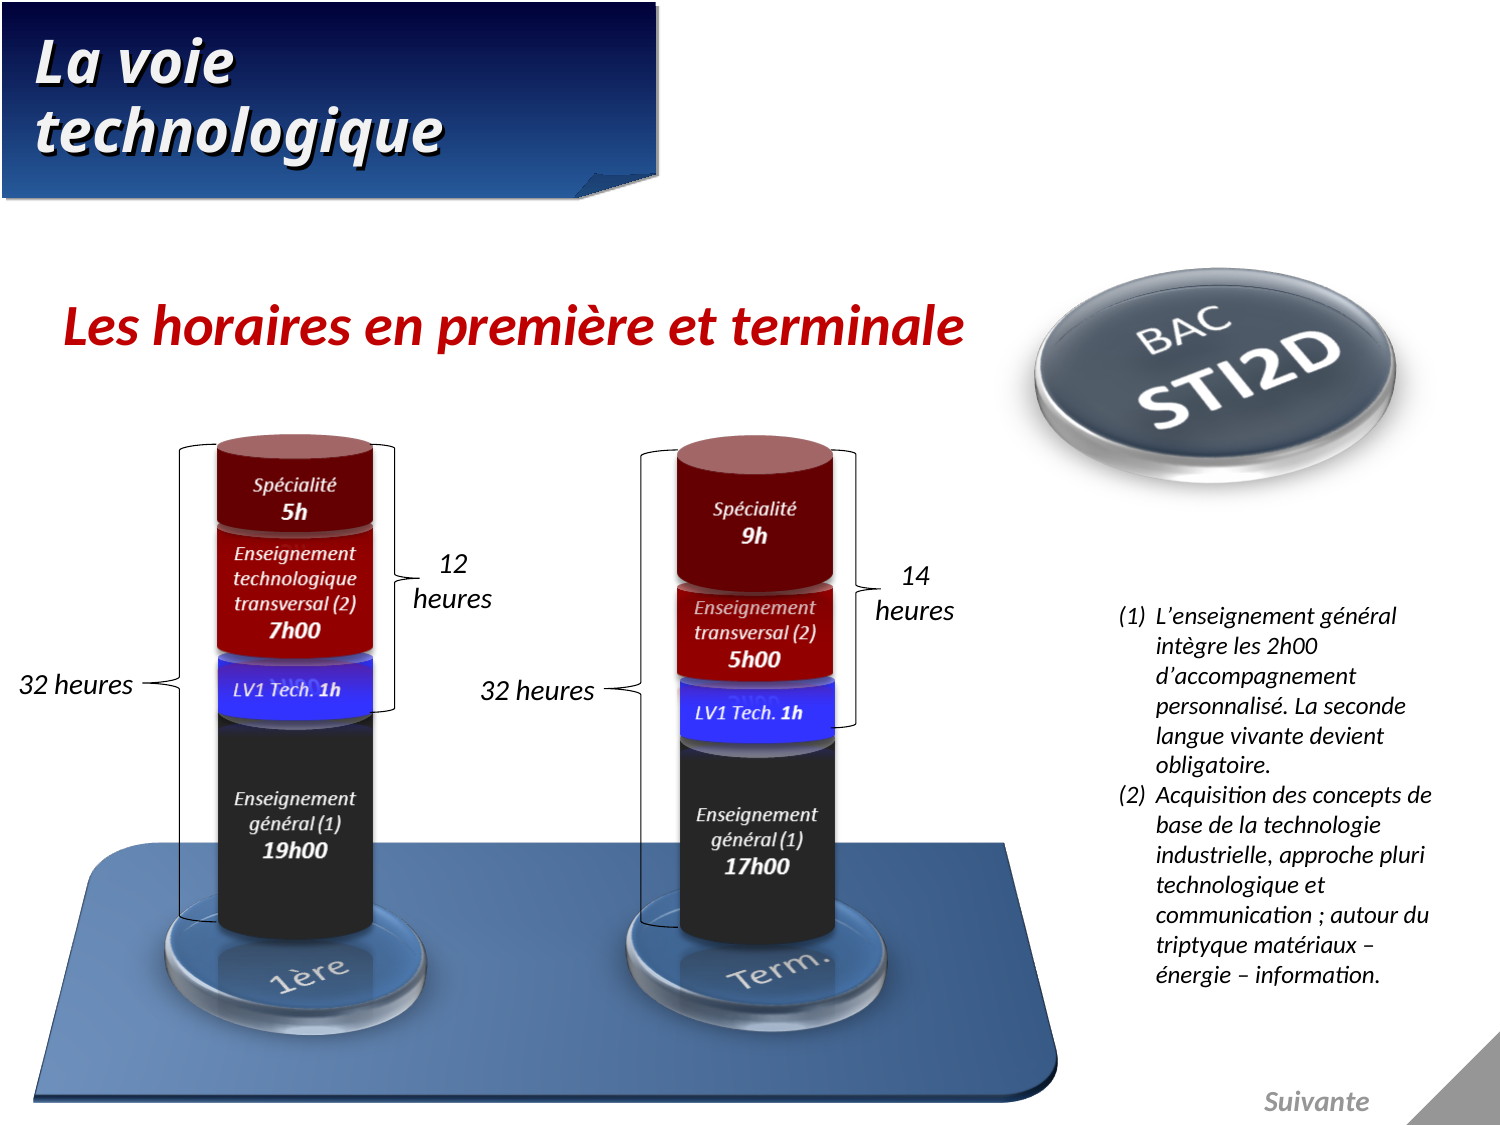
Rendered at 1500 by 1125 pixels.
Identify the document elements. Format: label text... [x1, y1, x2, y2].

picture [29, 431, 1071, 1125]
text_box Les horaires en première et terminale [38, 279, 981, 435]
text_box 14 heures [858, 548, 972, 635]
text_box L’enseignement général intègre les 2h00 d’accompagnement personnalisé. La seconde langue vivante devient obligatoire. Acquisition des concepts de base de la technologie industrielle, approche pluri technologique et communication ; autour du triptyque matériaux – énergie – information. [1103, 591, 1453, 997]
text_box 32 heures [461, 663, 614, 714]
picture [896, 218, 1500, 583]
text_box [2, 2, 656, 199]
text_box 32 heures [0, 657, 152, 709]
text_box La voie technologique [34, 28, 644, 167]
text_box Suivante [1216, 1074, 1418, 1125]
text_box [1418, 1031, 1500, 1125]
text_box 12 heures [396, 536, 510, 622]
